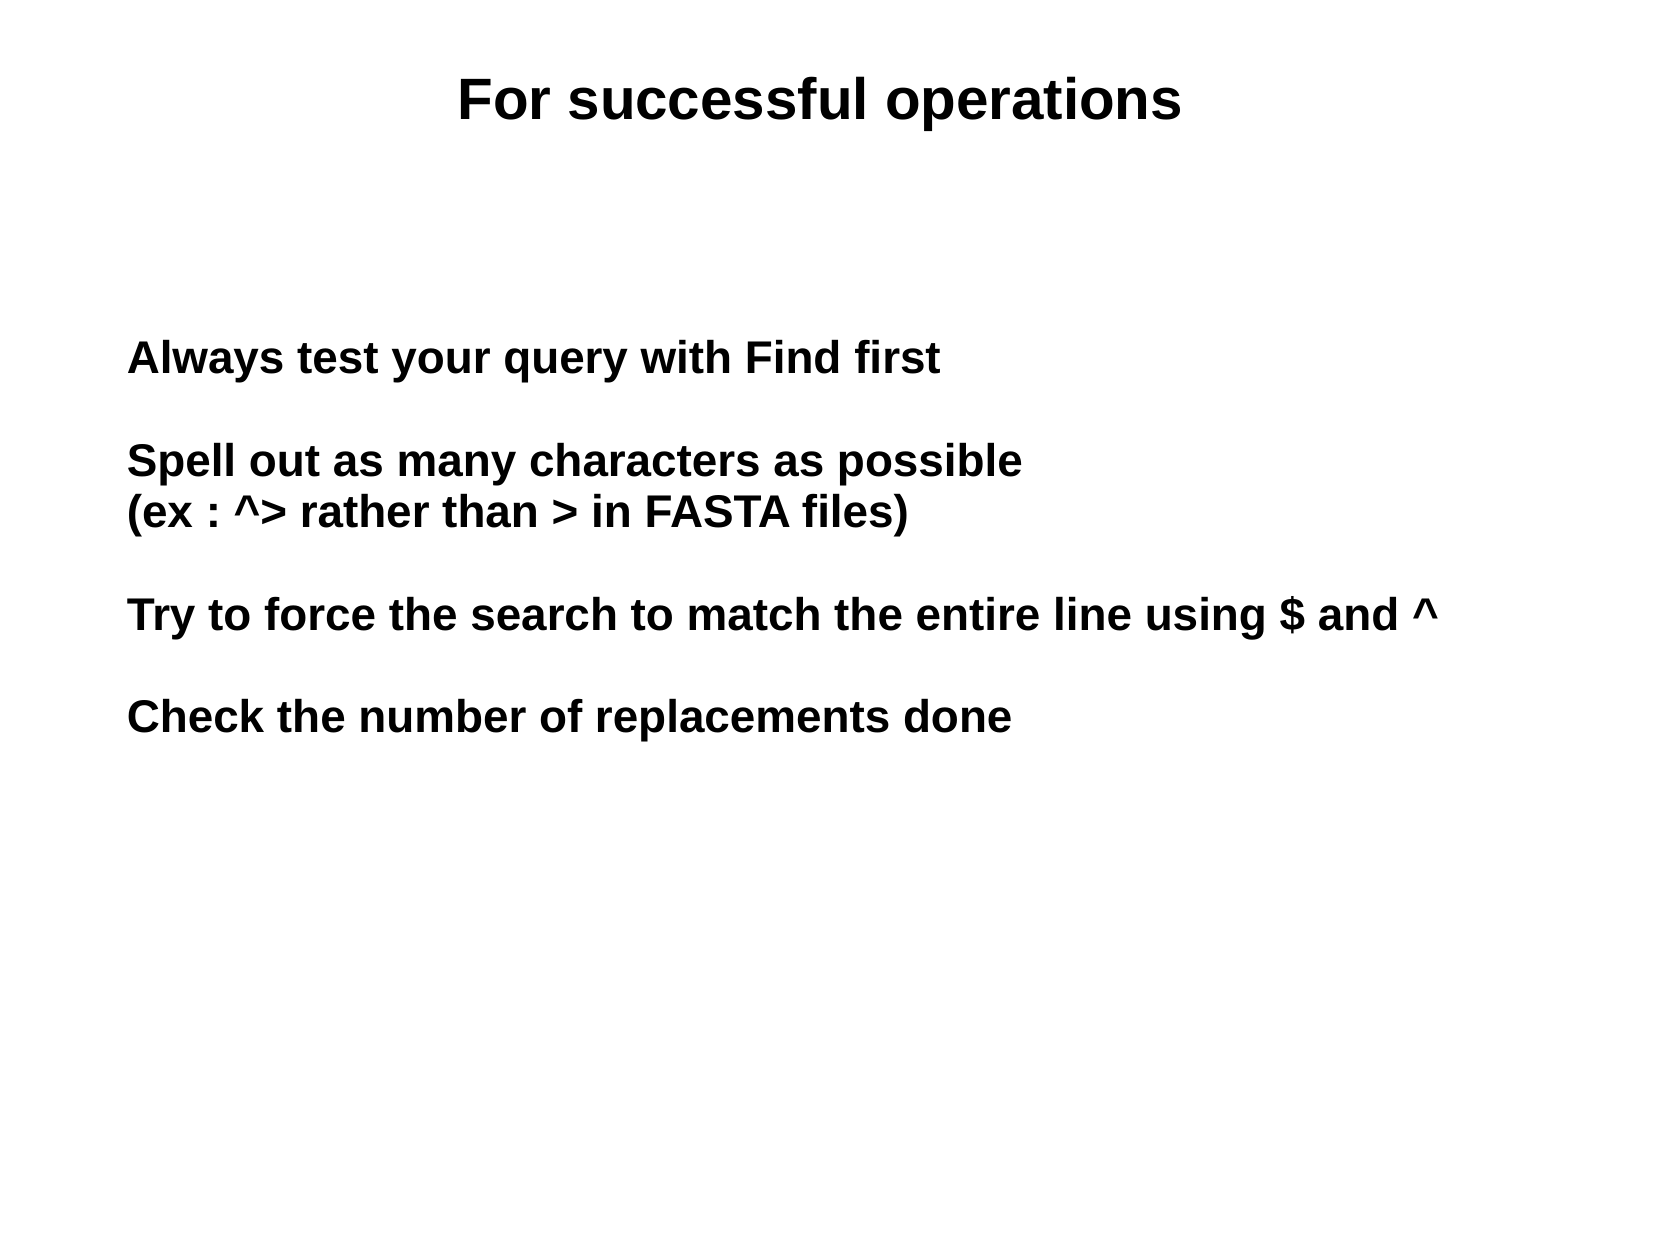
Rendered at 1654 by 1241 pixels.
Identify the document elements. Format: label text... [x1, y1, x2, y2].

text_box For successful operations [442, 59, 1211, 178]
text_box Always test your query with Find first Spell out as many characters as possible (ex : ^> rather than > in FASTA files) Try to force the search to match the entire line using $ and ^ Check the number of replacements done [112, 324, 1501, 750]
